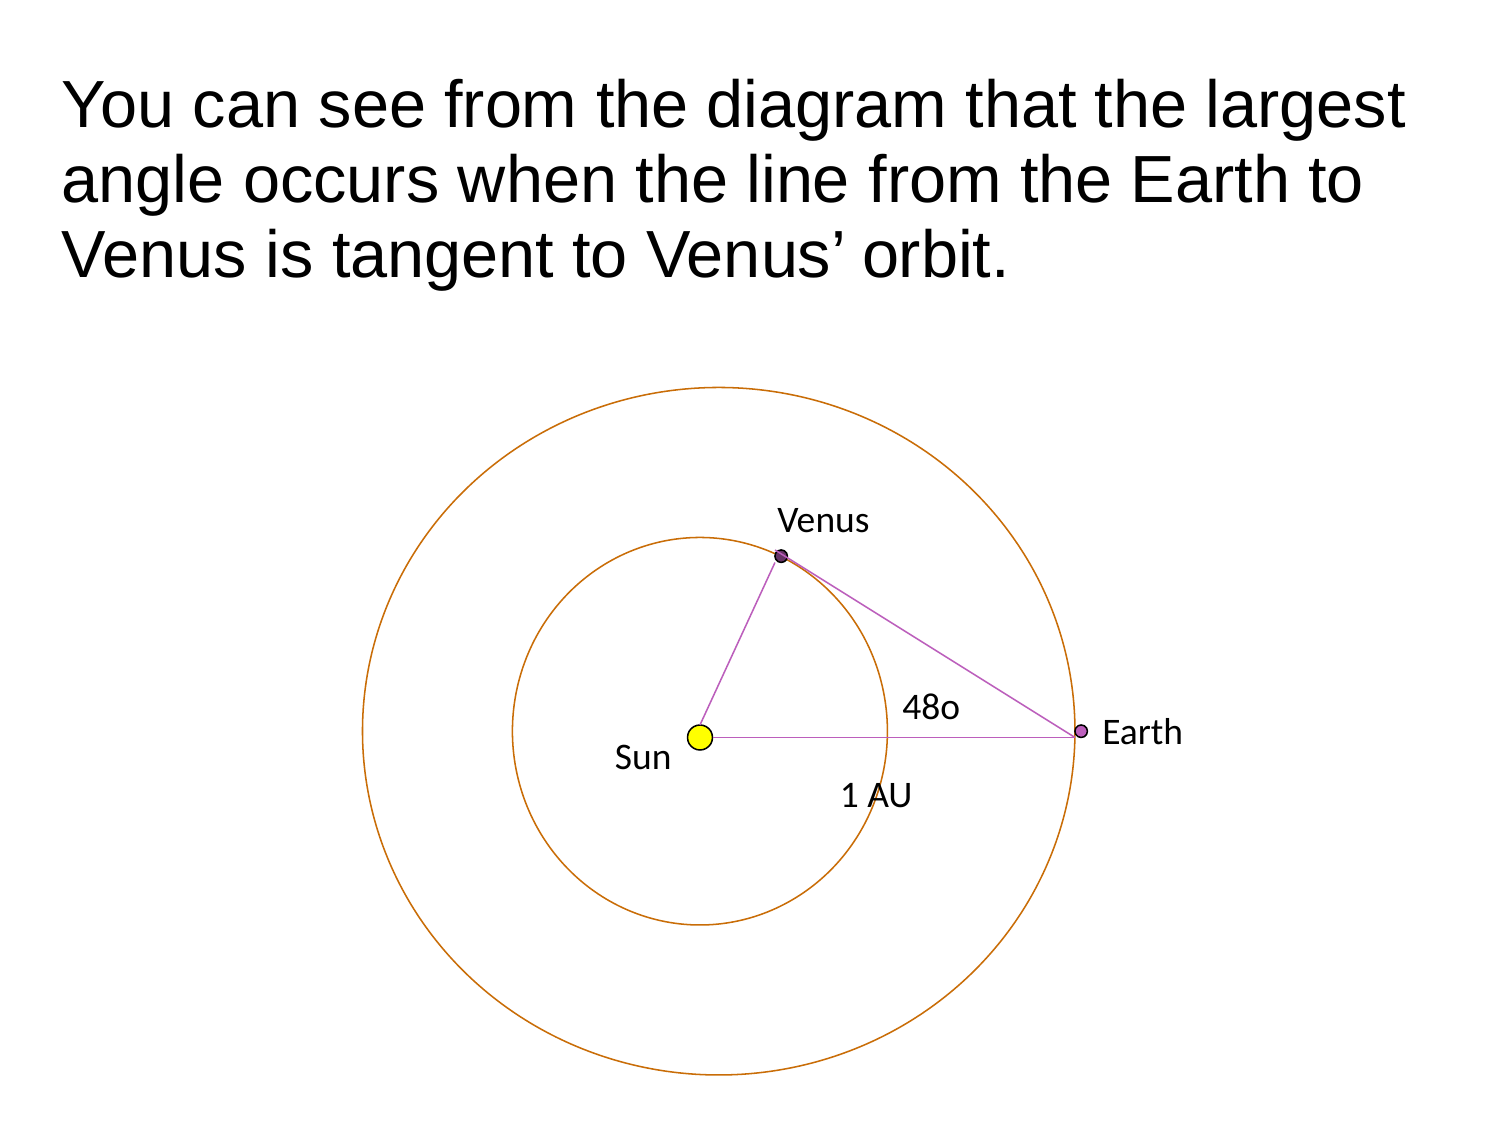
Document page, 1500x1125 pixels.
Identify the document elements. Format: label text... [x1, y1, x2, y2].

text_box 48o [887, 674, 1000, 735]
text_box Venus [762, 487, 925, 548]
text_box [779, 549, 788, 556]
text_box [774, 552, 787, 563]
text_box Sun [599, 724, 763, 785]
text_box [1074, 724, 1087, 738]
text_box 1 AU [824, 762, 988, 823]
text_box You can see from the diagram that the largest angle occurs when the line from the Earth to Venus is tangent to Venus’ orbit. [47, 60, 1456, 315]
text_box Earth [1087, 699, 1250, 760]
